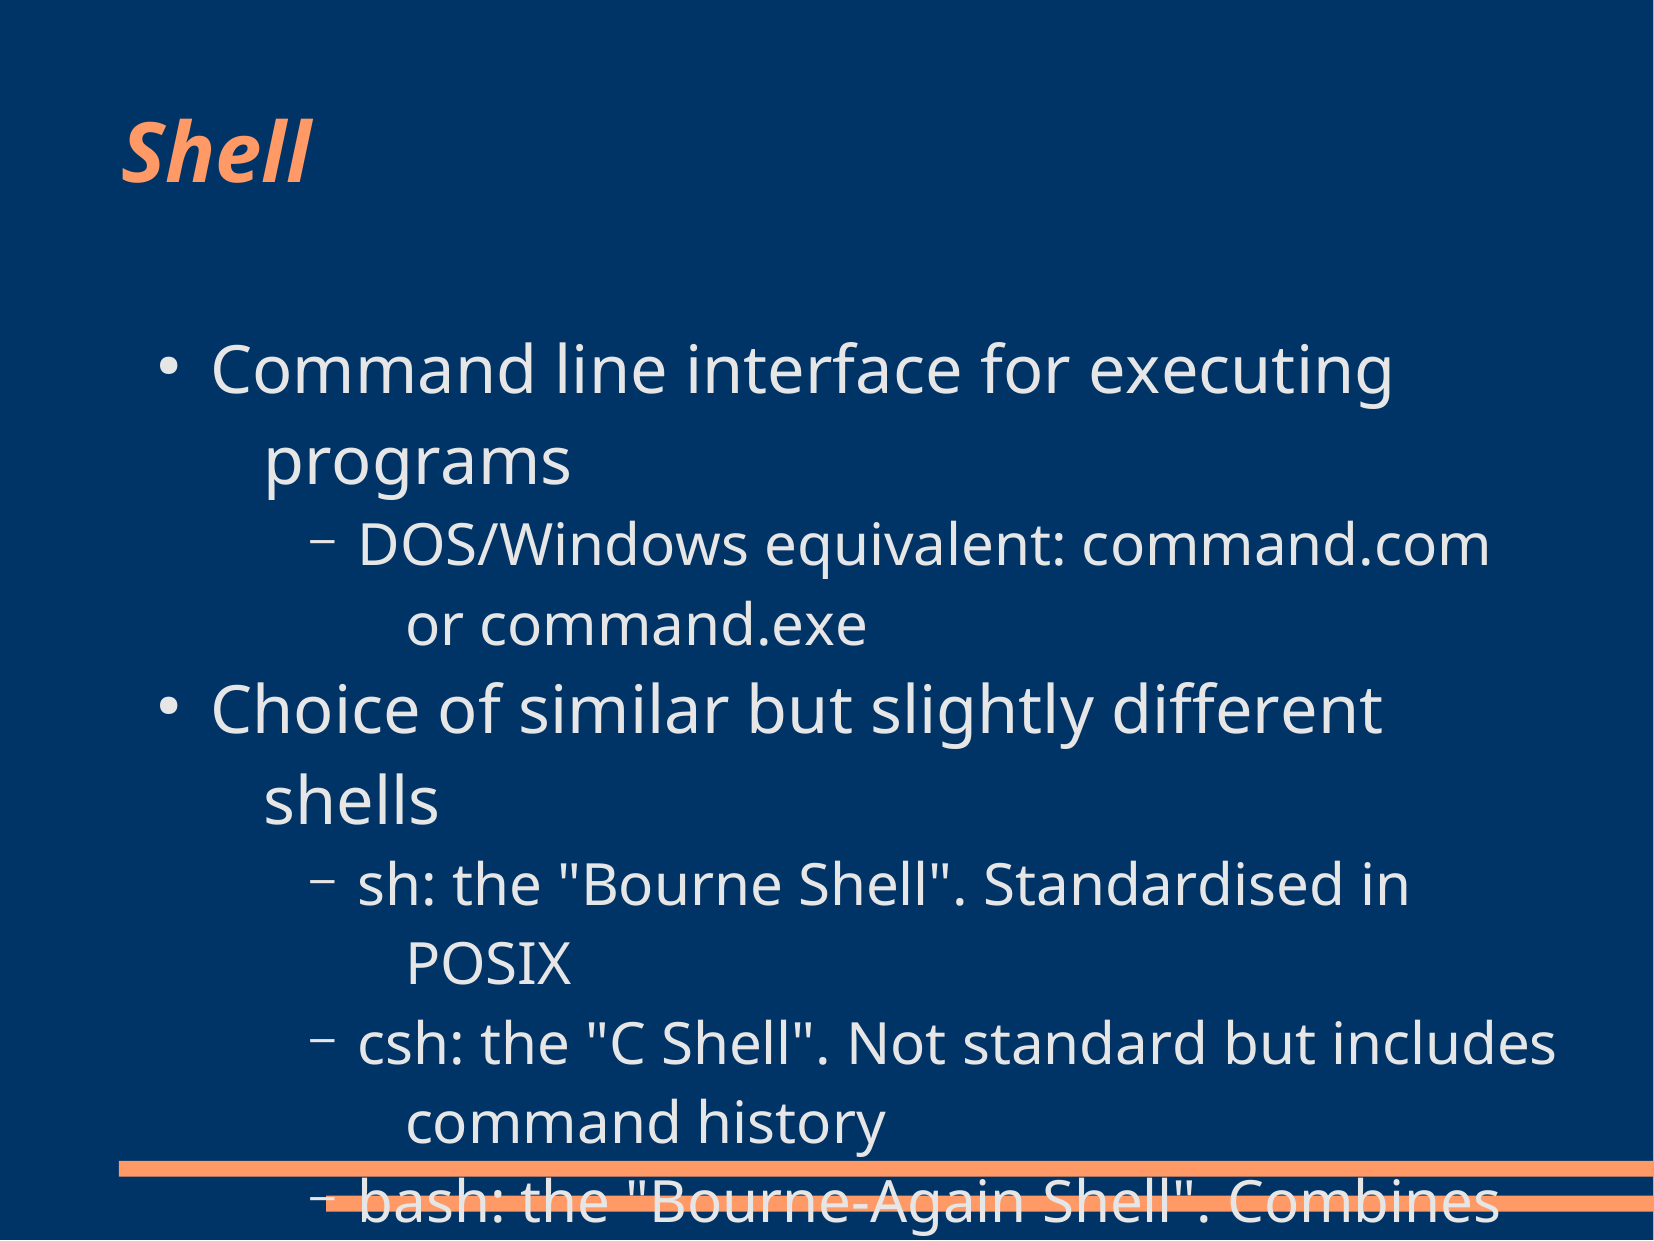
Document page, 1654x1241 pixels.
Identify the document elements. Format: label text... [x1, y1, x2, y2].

title Shell [121, 46, 1534, 254]
list Command line interface for executing programs DOS/Windows equivalent: command.com or command.exe Choice of similar but slightly different shells sh: the "Bourne Shell". Standardised in POSIX csh: the "C Shell". Not standard but includes command history bash: the "Bourne-Again Shell". Combines POSIX standard with command history. But distributed under GPL (more restrictive than BSD licence) [121, 322, 1561, 1132]
